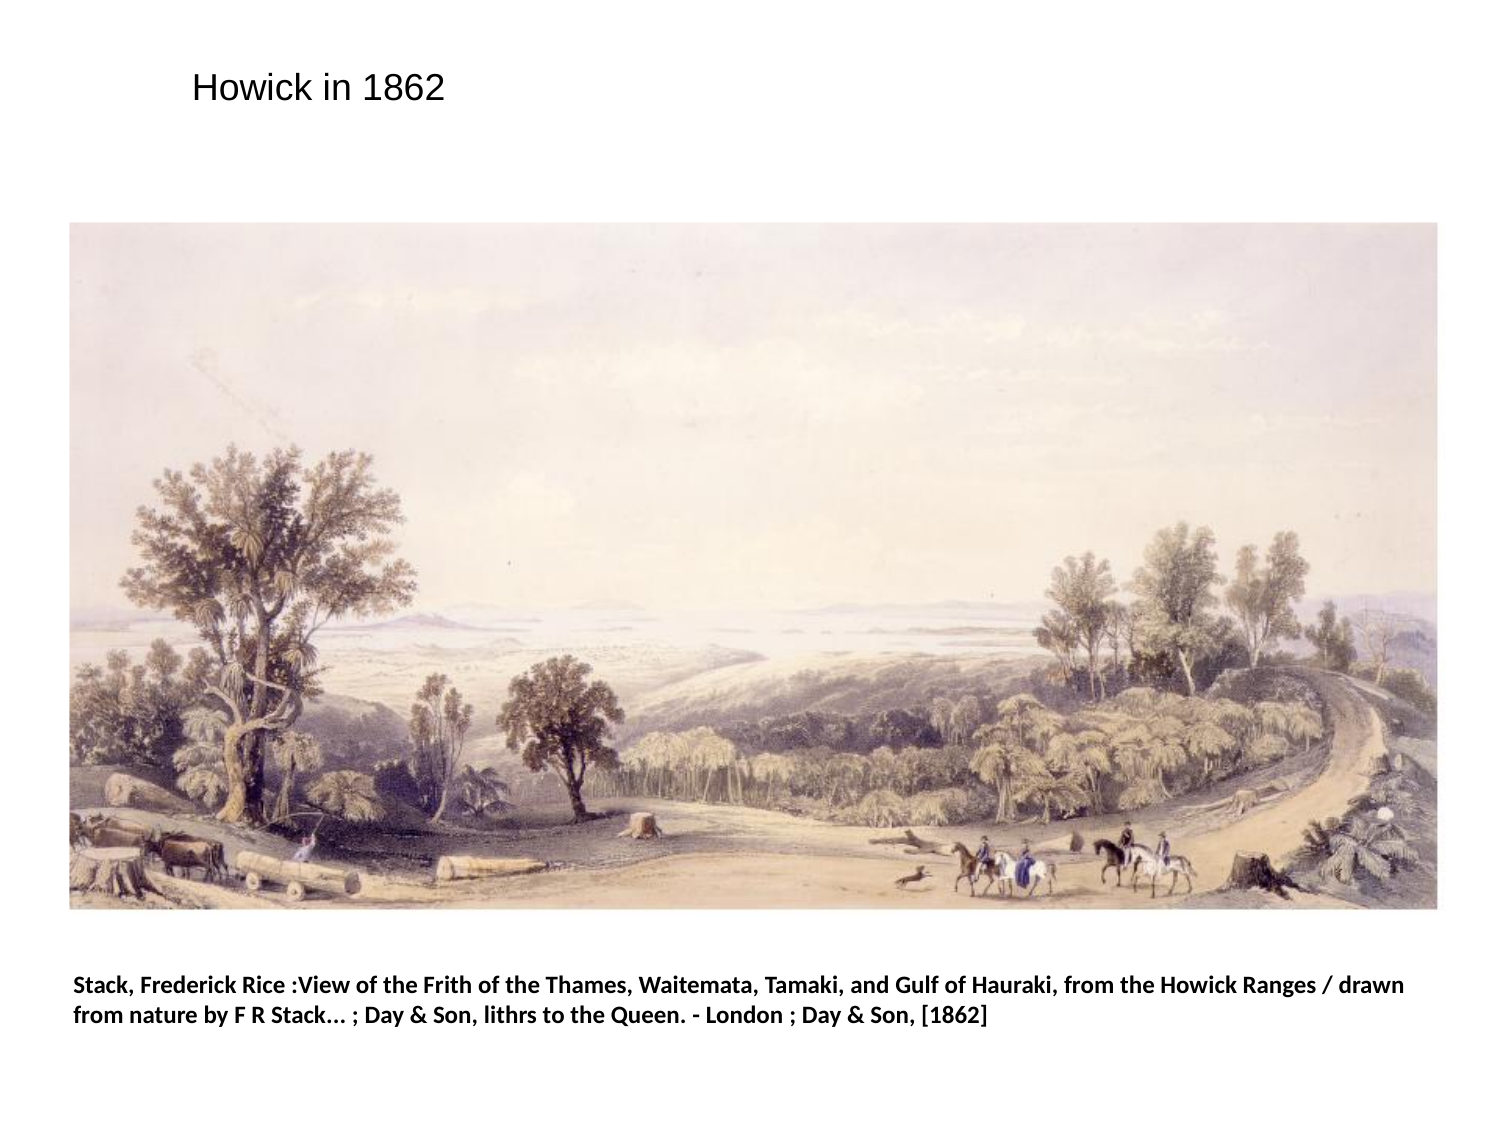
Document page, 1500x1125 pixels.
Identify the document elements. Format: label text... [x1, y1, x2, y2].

picture [65, 218, 1447, 916]
text_box Stack, Frederick Rice :View of the Frith of the Thames, Waitemata, Tamaki, and Gulf of Hauraki, from the Howick Ranges / drawn from nature by F R Stack... ; Day & Son, lithrs to the Queen. - London ; Day & Son, [1862] [58, 960, 1453, 1081]
text_box Howick in 1862 [177, 59, 1241, 116]
